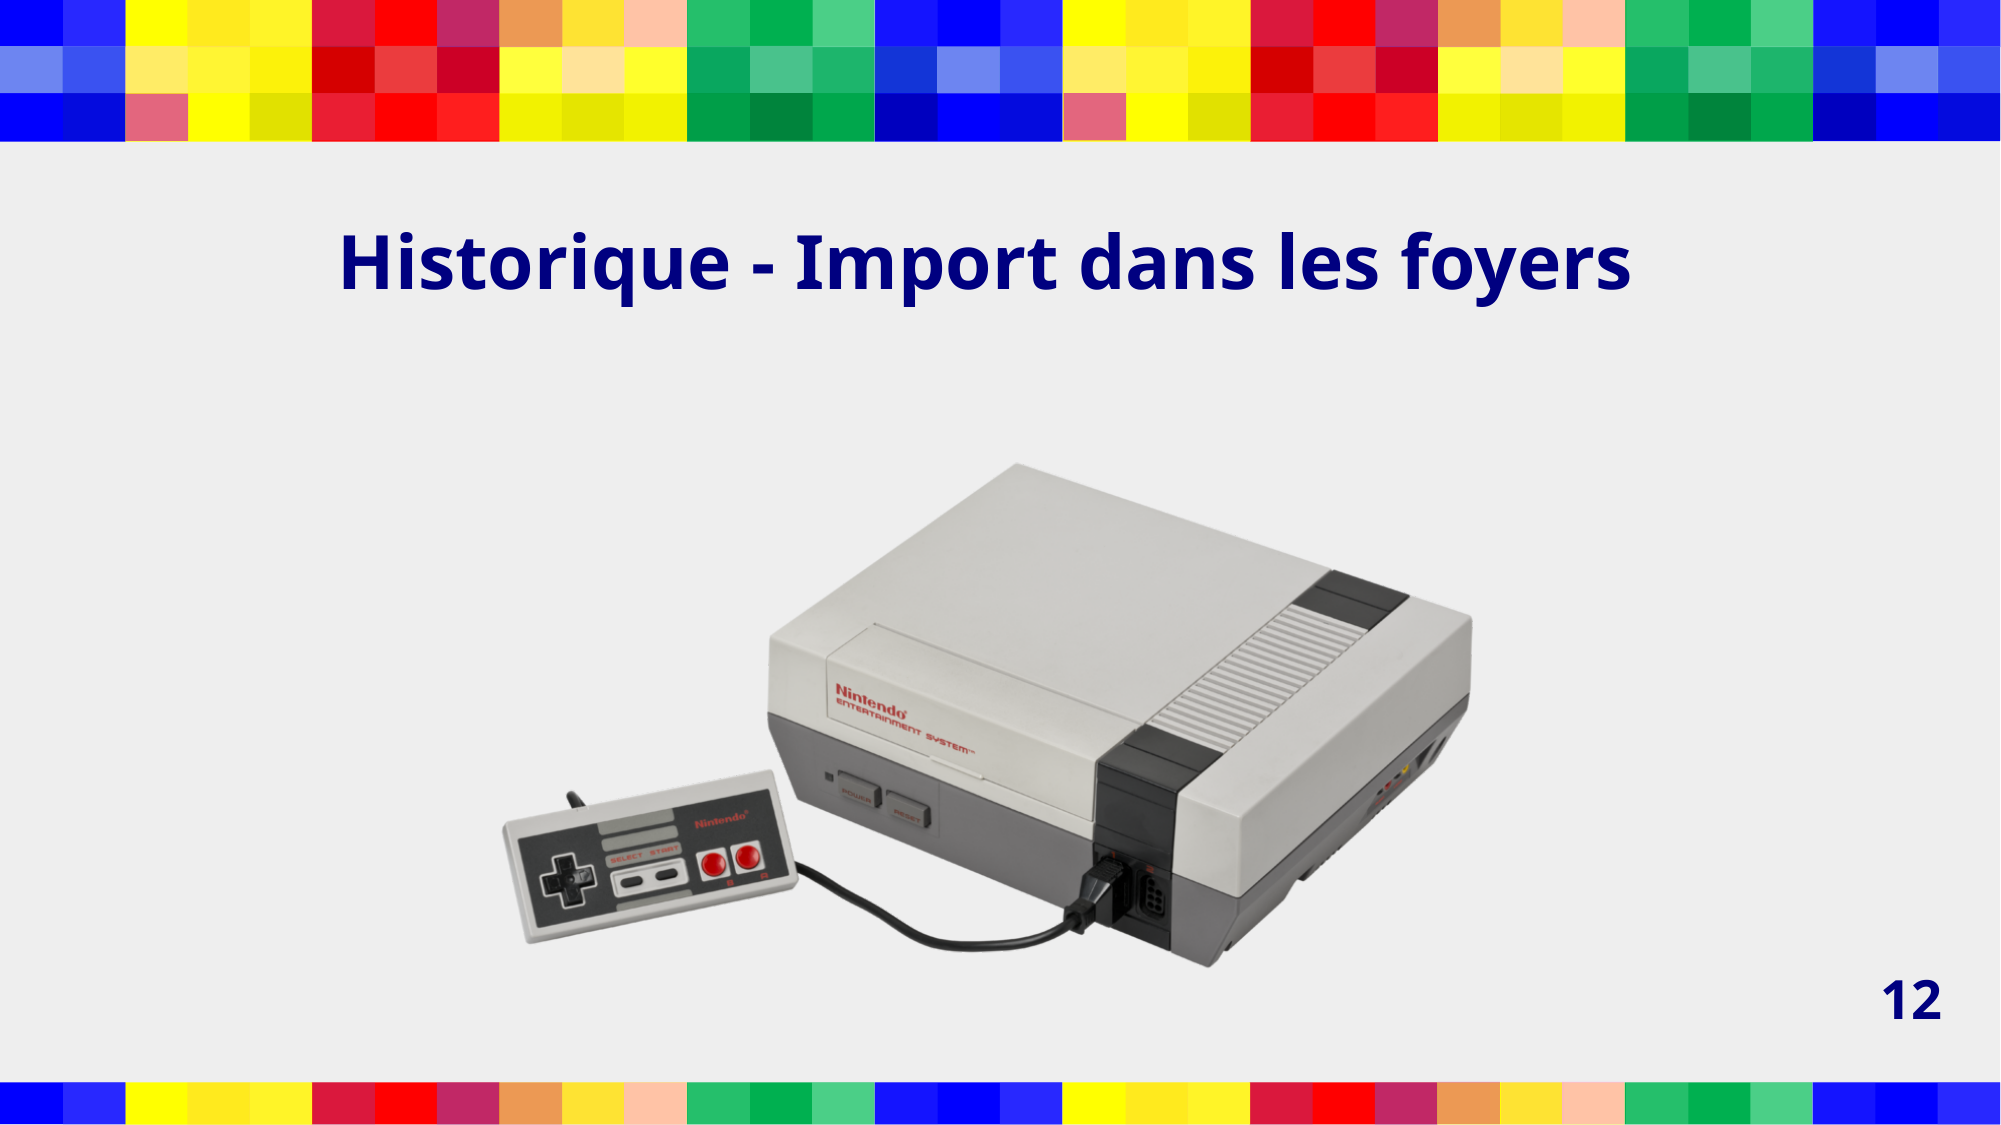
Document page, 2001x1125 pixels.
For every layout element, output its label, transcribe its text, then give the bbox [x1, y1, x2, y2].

text_box [471, 434, 1503, 999]
text_box 12 [1853, 954, 1970, 1043]
title - NES (1985) [60, 213, 1915, 1058]
text_box Historique - Import dans les foyers [60, 201, 1912, 325]
